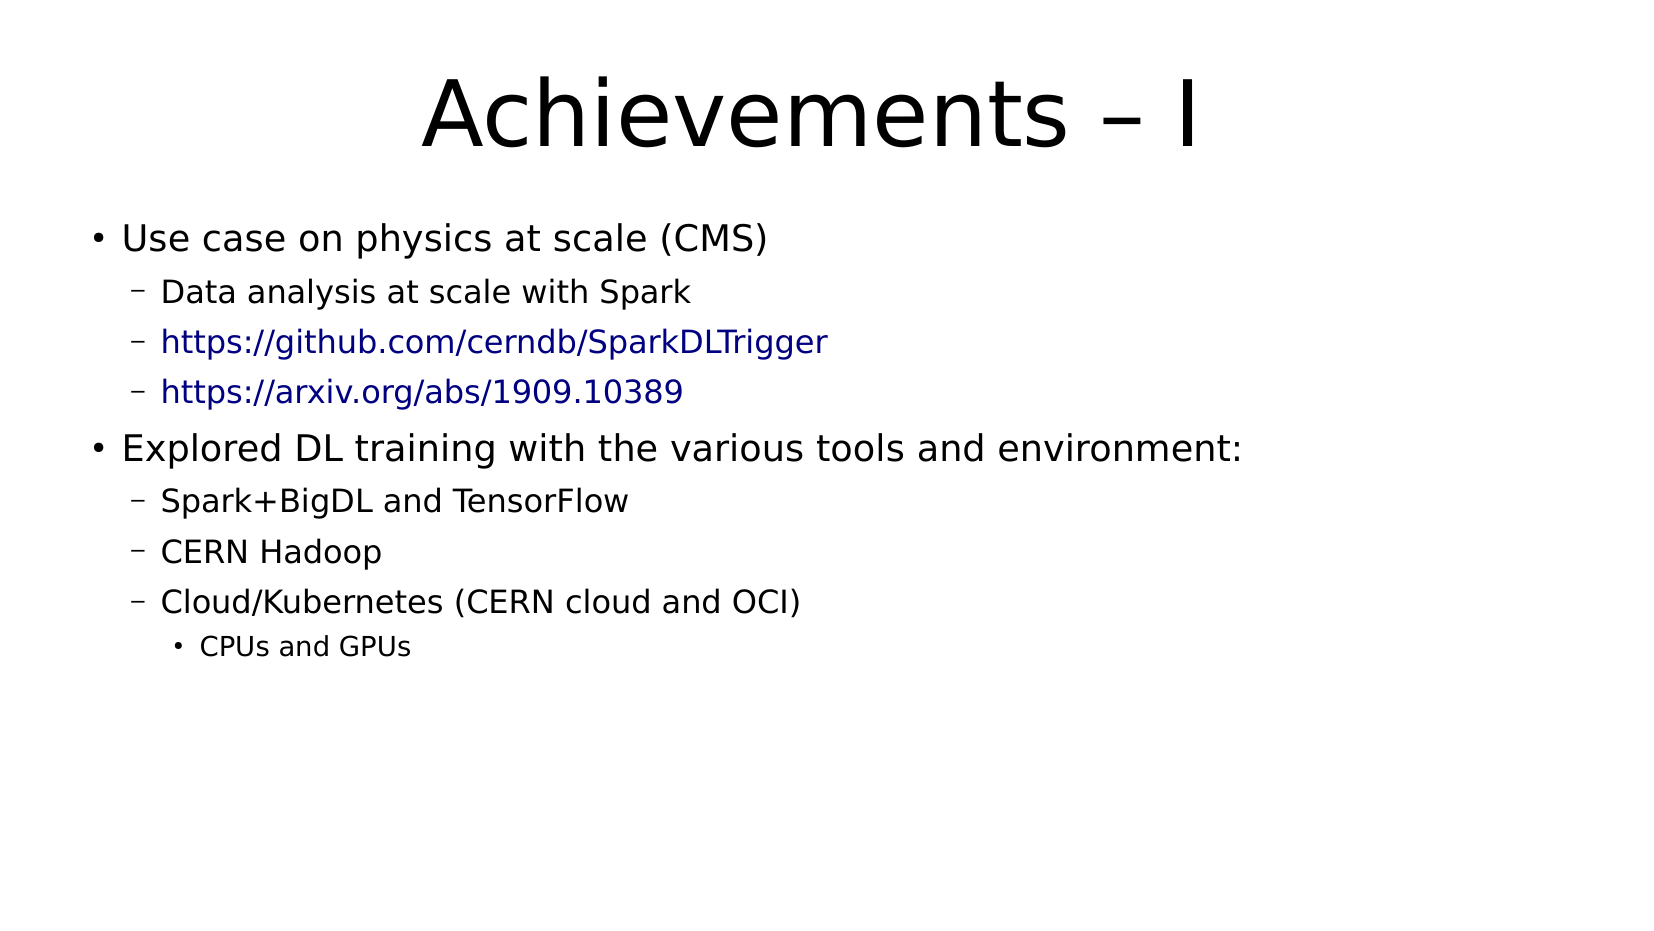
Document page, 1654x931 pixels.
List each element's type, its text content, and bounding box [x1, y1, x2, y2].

title Achievements – I [82, 37, 1571, 193]
list Use case on physics at scale (CMS) Data analysis at scale with Spark https://github.com/cerndb/SparkDLTrigger https://arxiv.org/abs/1909.10389 Explored DL training with the various tools and environment: Spark+BigDL and TensorFlow CERN Hadoop Cloud/Kubernetes (CERN cloud and OCI) CPUs and GPUs [82, 217, 1571, 758]
